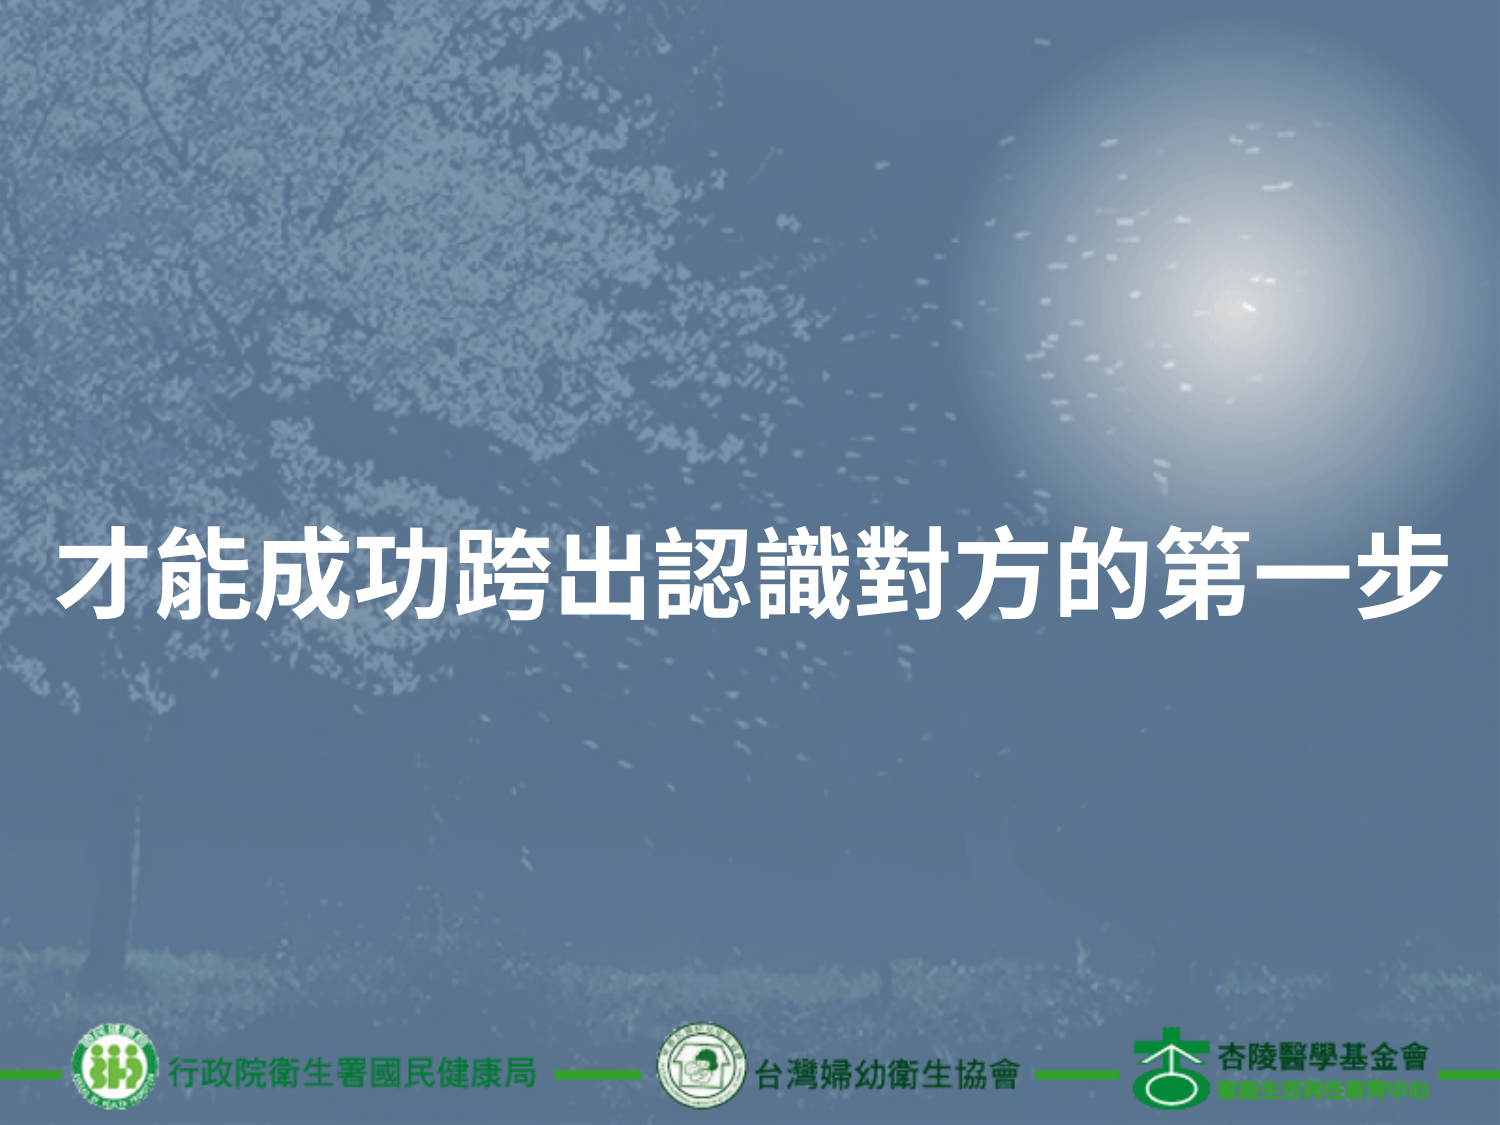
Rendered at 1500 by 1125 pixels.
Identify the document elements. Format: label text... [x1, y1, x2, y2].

text_box 才能成功跨出認識對方的第一步 [38, 503, 1469, 639]
picture [0, 0, 1500, 1125]
